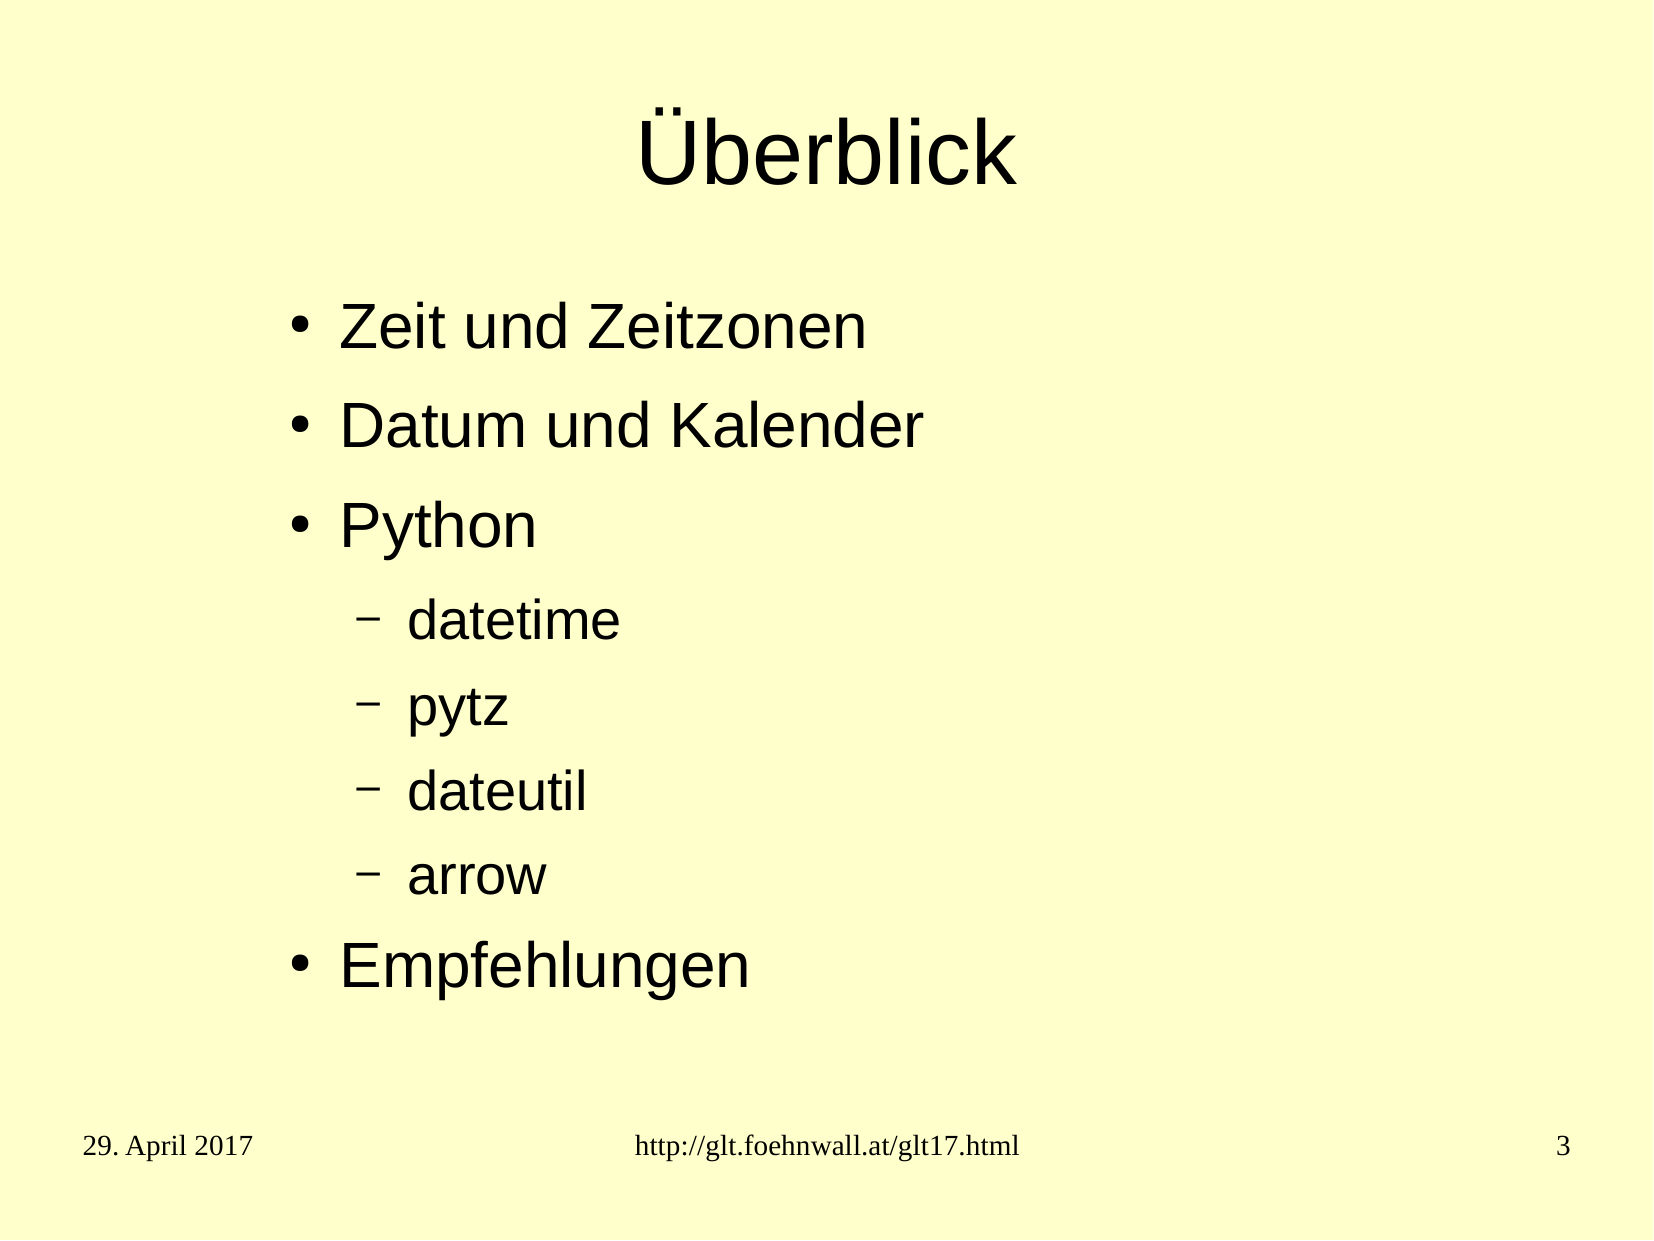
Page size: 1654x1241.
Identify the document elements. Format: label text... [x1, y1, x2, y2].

list Zeit und Zeitzonen Datum und Kalender Python datetime pytz dateutil arrow Empfehlungen [271, 290, 1382, 1010]
title Überblick [82, 49, 1571, 257]
